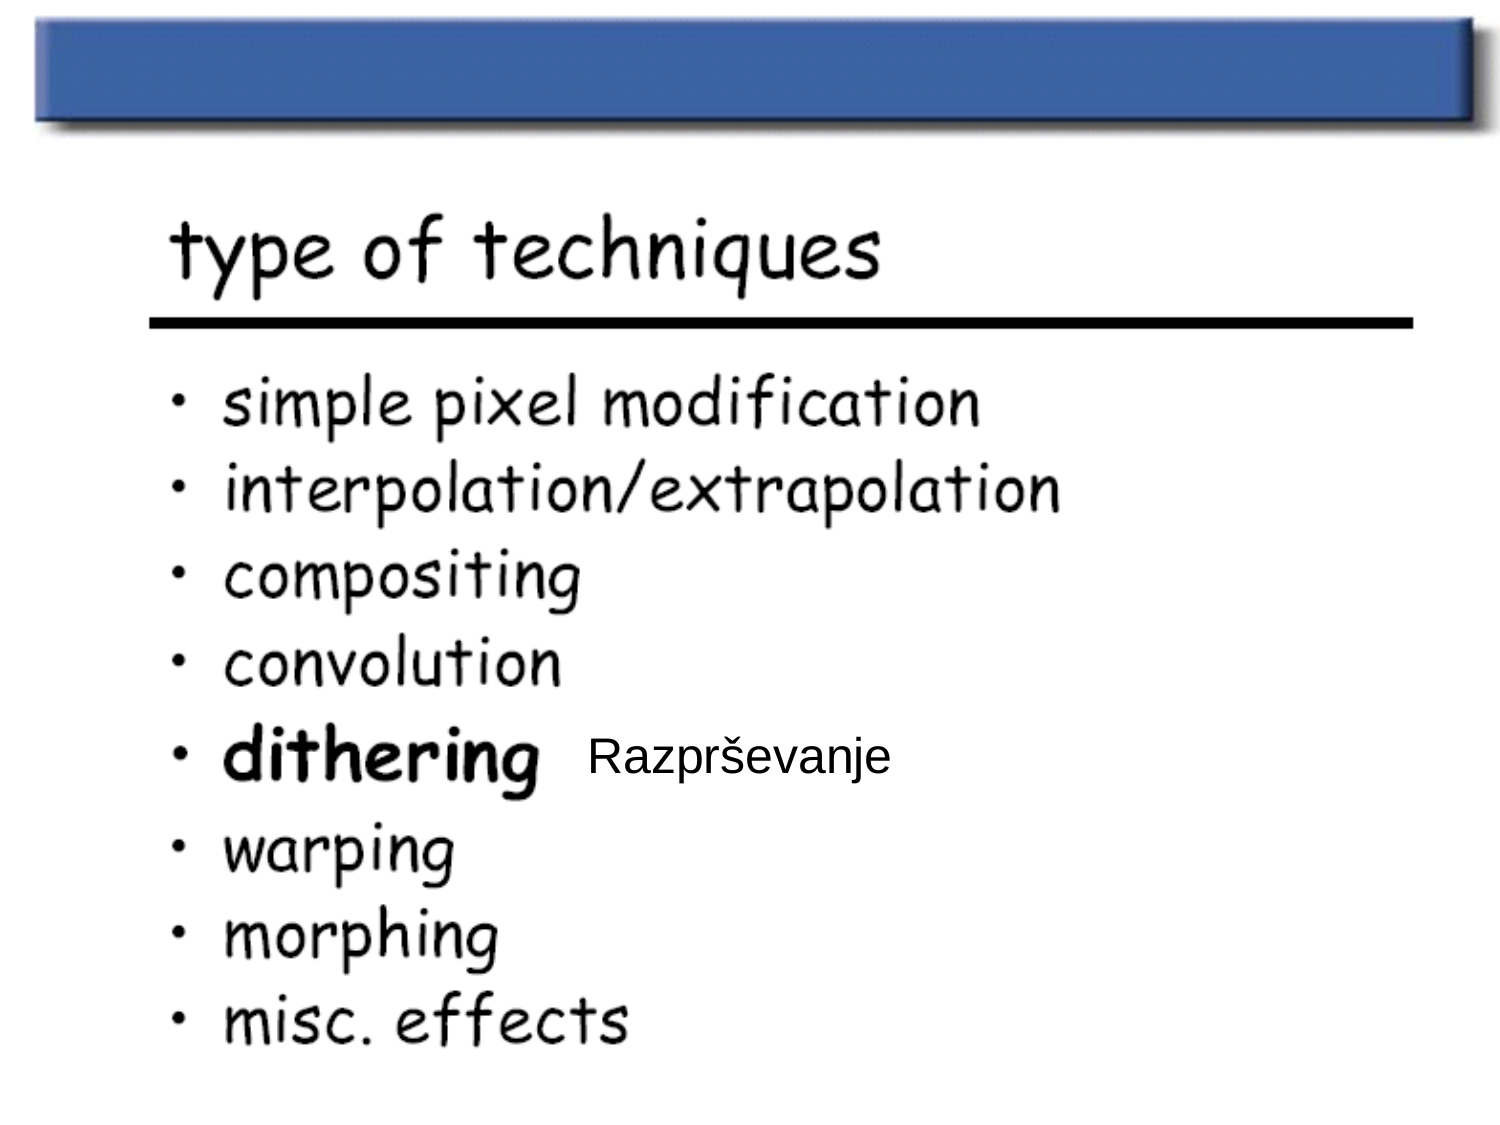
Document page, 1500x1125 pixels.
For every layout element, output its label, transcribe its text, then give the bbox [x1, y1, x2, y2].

picture [100, 180, 1471, 1125]
picture [33, 14, 1500, 141]
text_box Razprševanje [572, 716, 1034, 792]
